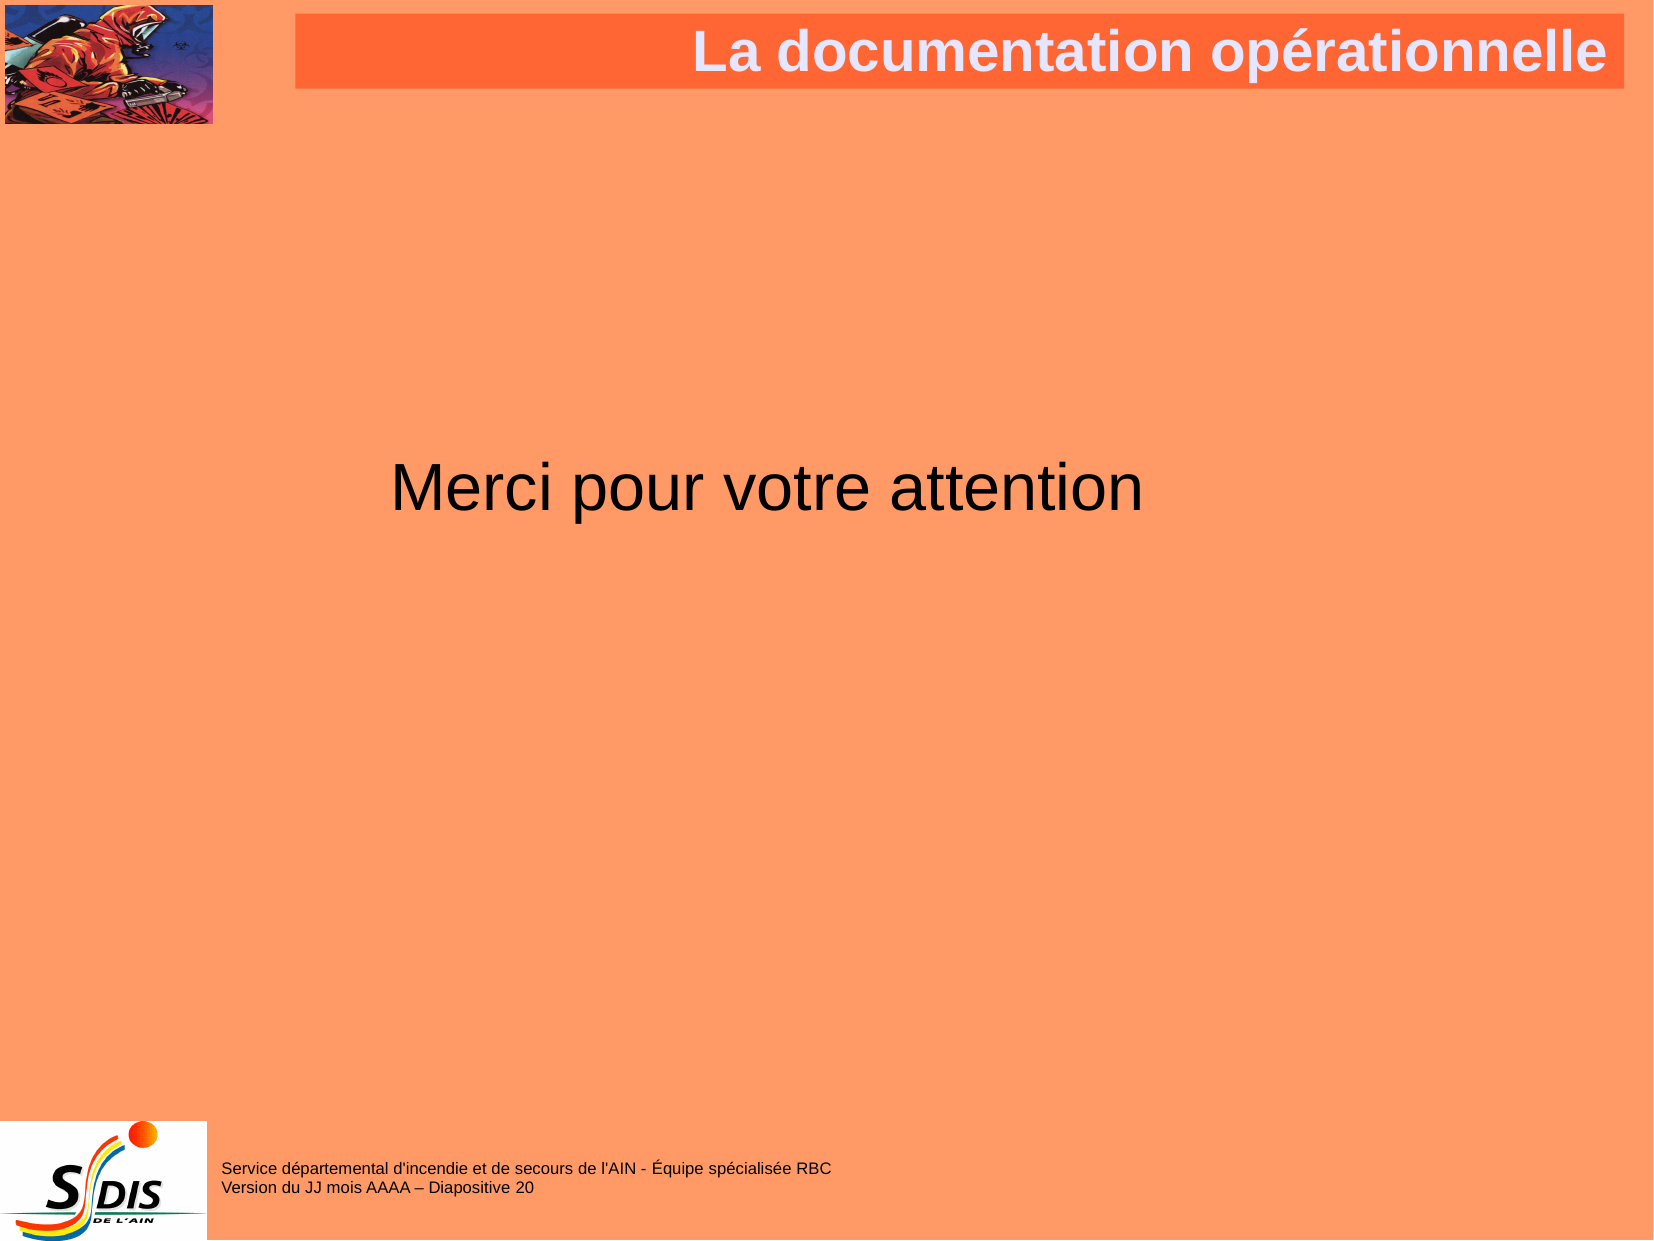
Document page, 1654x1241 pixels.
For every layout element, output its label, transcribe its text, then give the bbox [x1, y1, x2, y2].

picture [5, 5, 213, 124]
picture [0, 1121, 207, 1241]
text_box La documentation opérationnelle [295, 13, 1625, 89]
text_box Merci pour votre attention [265, 442, 1270, 533]
